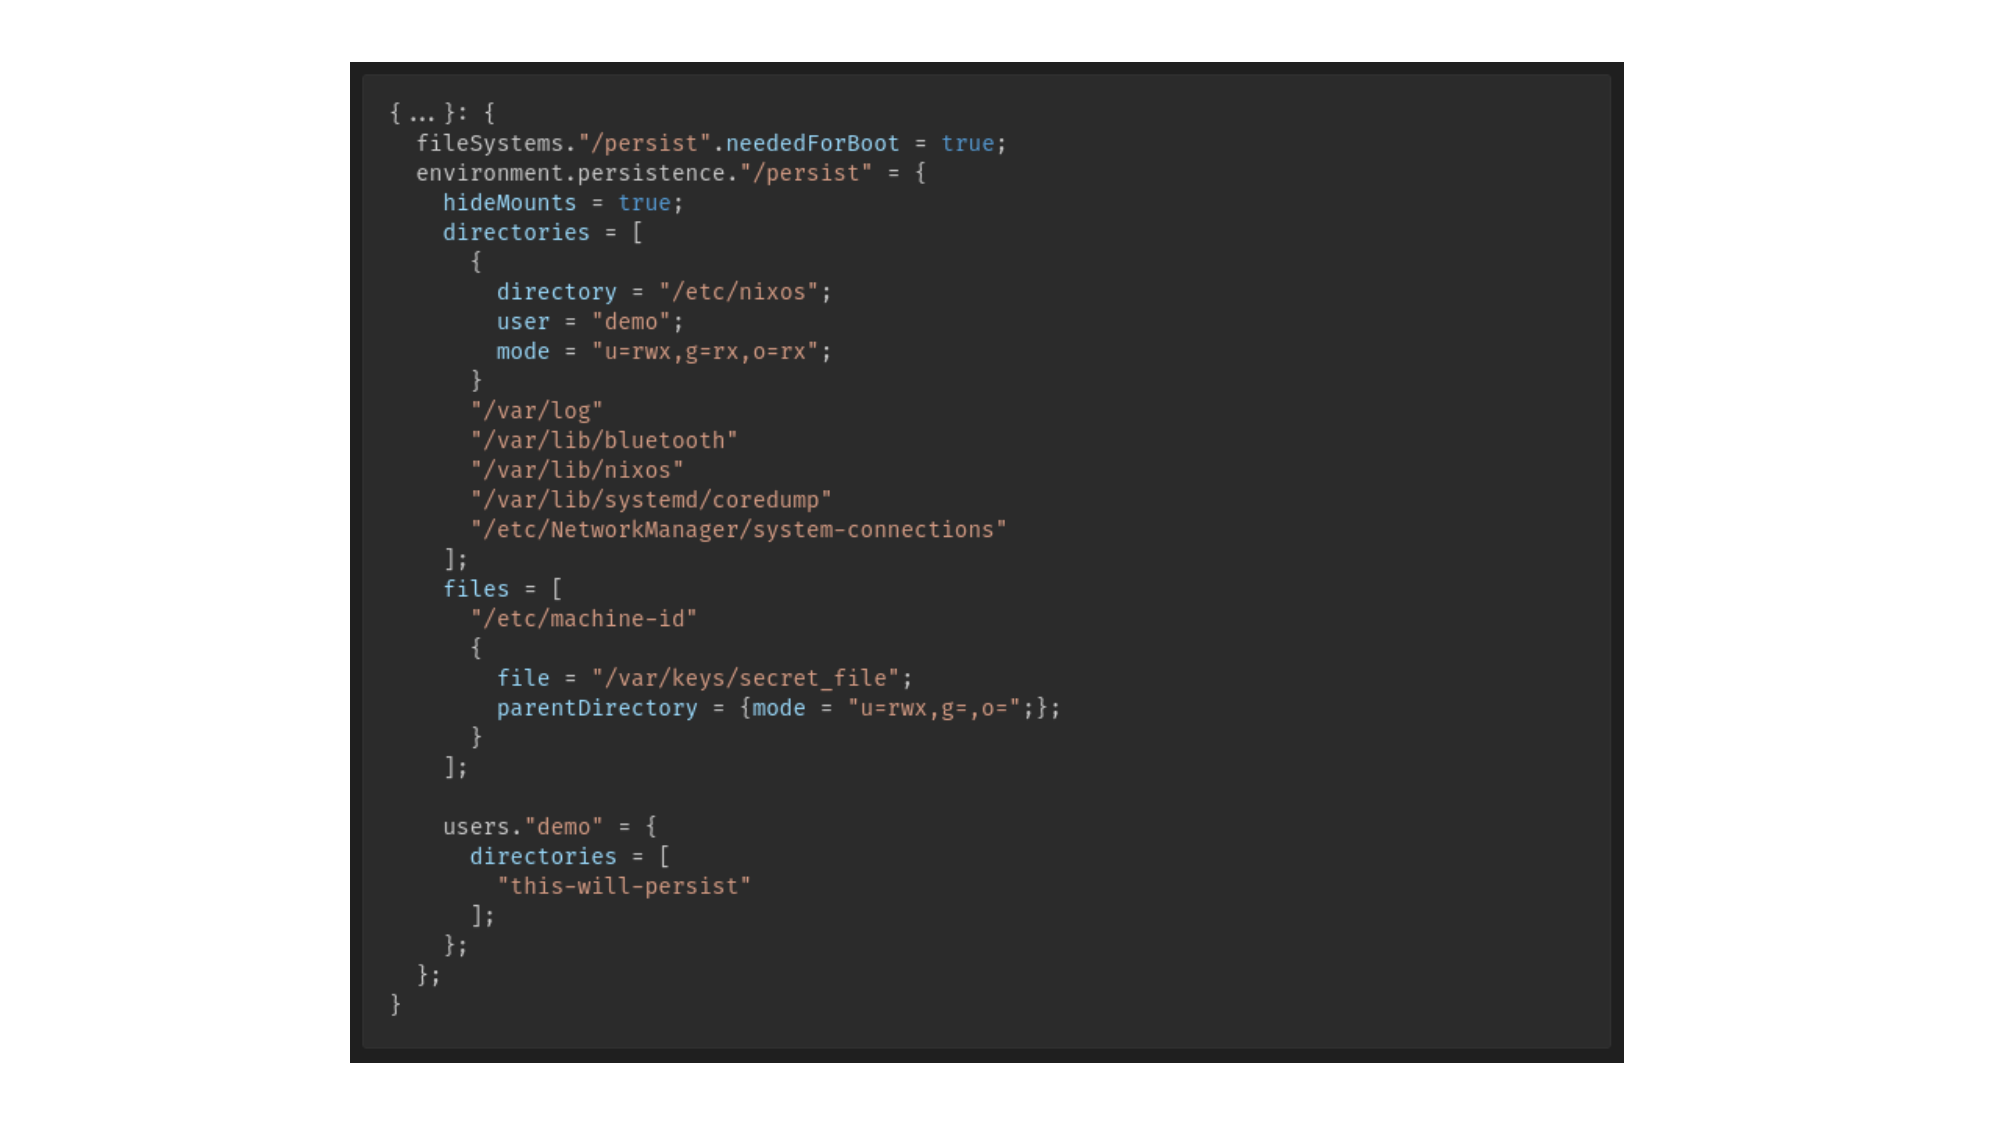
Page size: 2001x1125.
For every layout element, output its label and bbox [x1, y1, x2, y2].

picture [350, 62, 1624, 1063]
